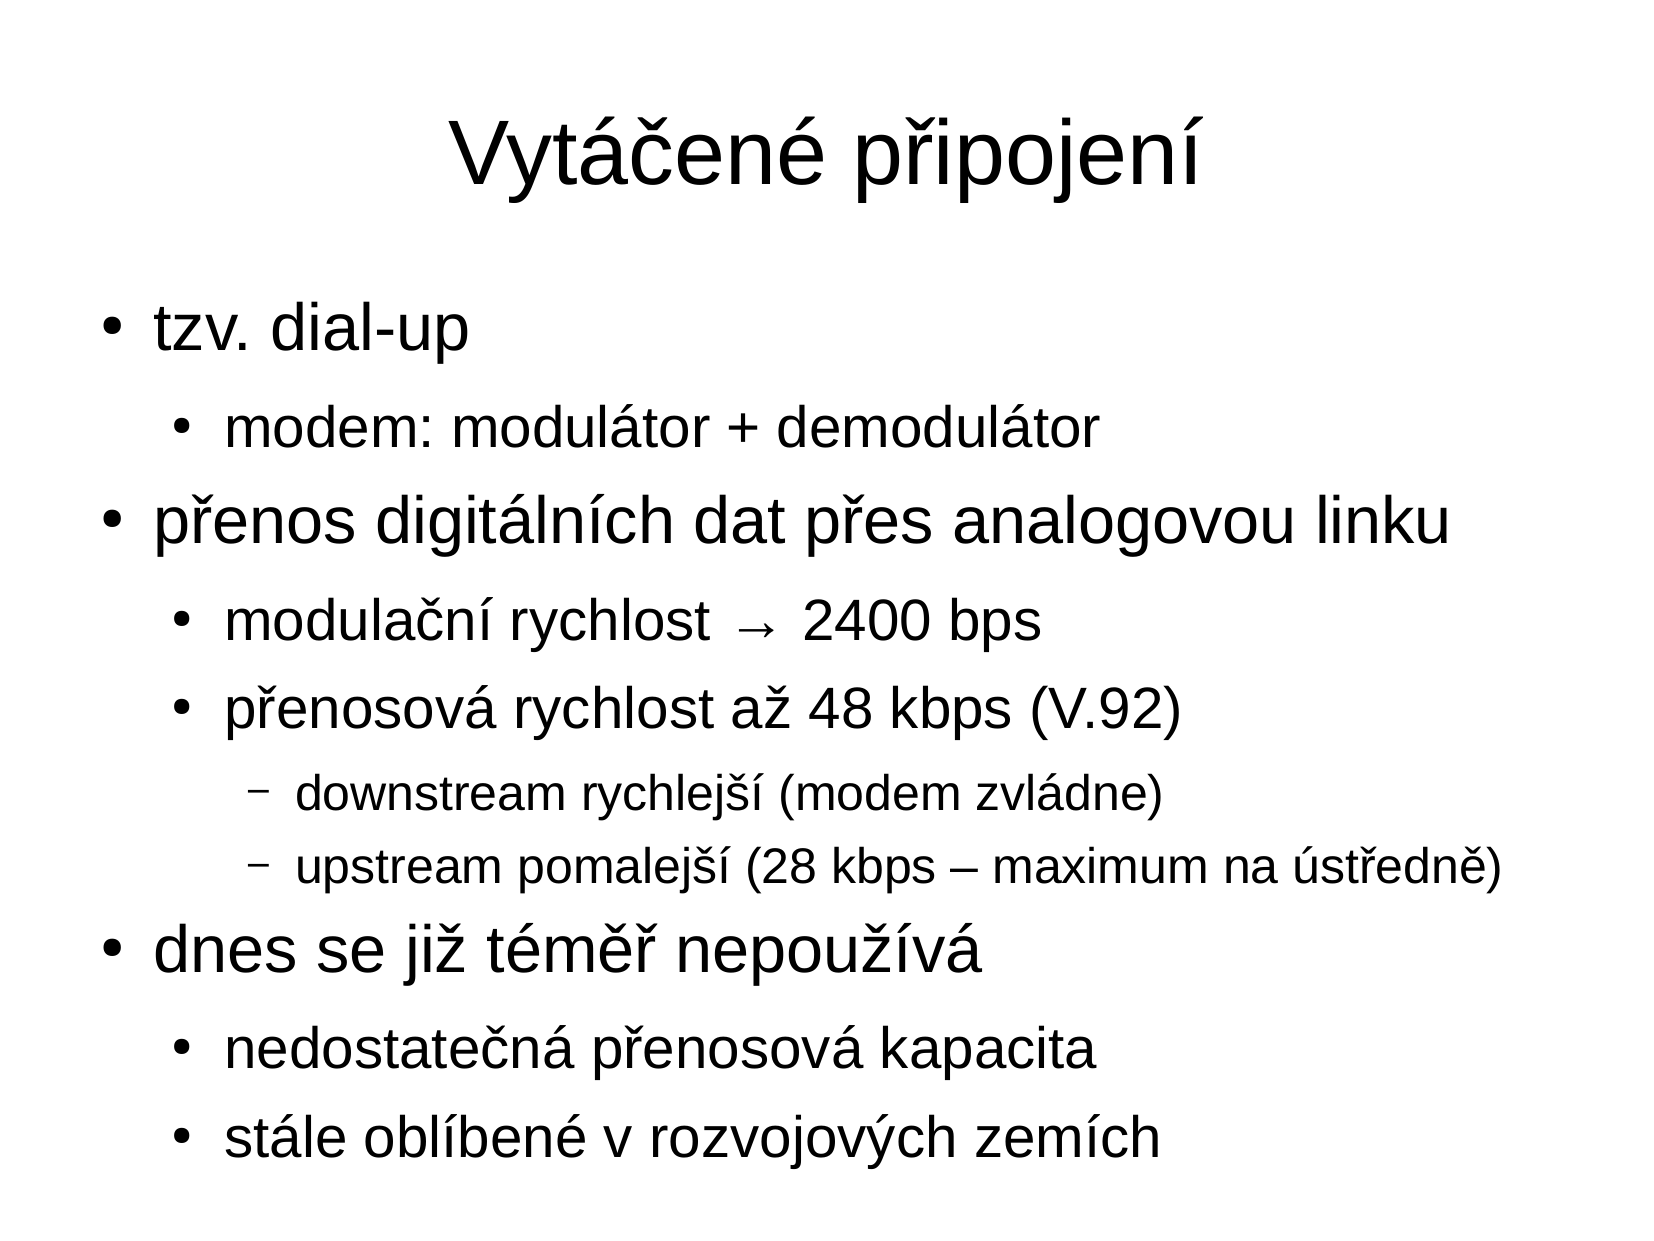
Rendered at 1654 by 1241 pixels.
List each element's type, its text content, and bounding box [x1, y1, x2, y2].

title Vytáčené připojení [82, 56, 1571, 250]
list tzv. dial-up modem: modulátor + demodulátor přenos digitálních dat přes analogovou linku modulační rychlost → 2400 bps přenosová rychlost až 48 kbps (V.92) downstream rychlejší (modem zvládne) upstream pomalejší (28 kbps – maximum na ústředně) dnes se již téměř nepoužívá nedostatečná přenosová kapacita stále oblíbené v rozvojových zemích [82, 290, 1571, 1170]
